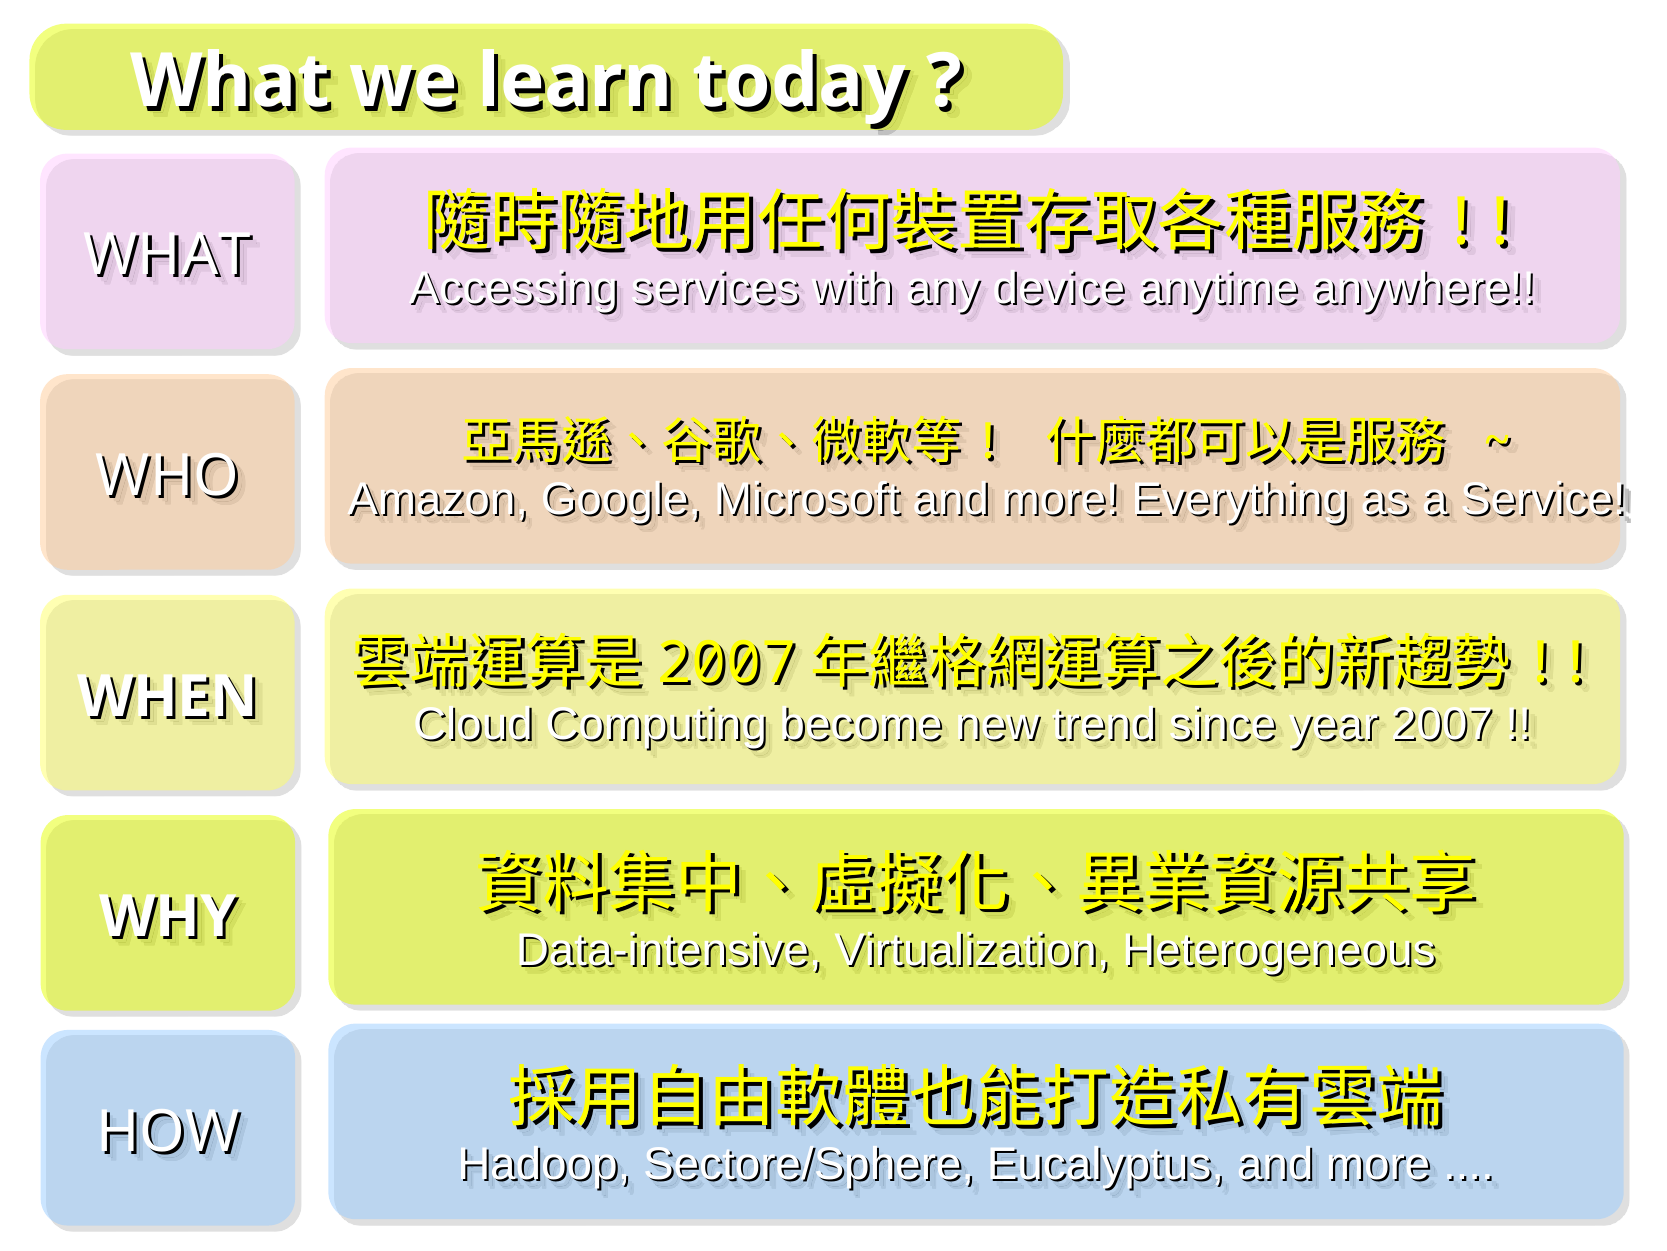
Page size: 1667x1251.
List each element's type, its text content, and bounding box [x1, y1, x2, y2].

text_box WHO [40, 374, 295, 570]
text_box WHAT [40, 153, 295, 350]
text_box 雲端運算是2007年繼格網運算之後的新趨勢!! Cloud Computing become new trend since year 2007 !! [324, 588, 1621, 785]
text_box 資料集中、虛擬化、異業資源共享 Data-intensive, Virtualization, Heterogeneous [328, 809, 1624, 1005]
text_box WHY [40, 815, 296, 1011]
text_box HOW [40, 1029, 296, 1226]
text_box 採用自由軟體也能打造私有雲端 Hadoop, Sectore/Sphere, Eucalyptus, and more .... [328, 1023, 1624, 1220]
text_box 隨時隨地用任何裝置存取各種服務!! Accessing services with any device anytime anywhere!! [324, 147, 1621, 344]
text_box What we learn today ? [29, 23, 1064, 130]
text_box 亞馬遜、谷歌、微軟等! 什麼都可以是服務 ~ Amazon, Google, Microsoft and more! Everything as a Service! [324, 368, 1621, 564]
text_box WHEN [40, 594, 295, 791]
